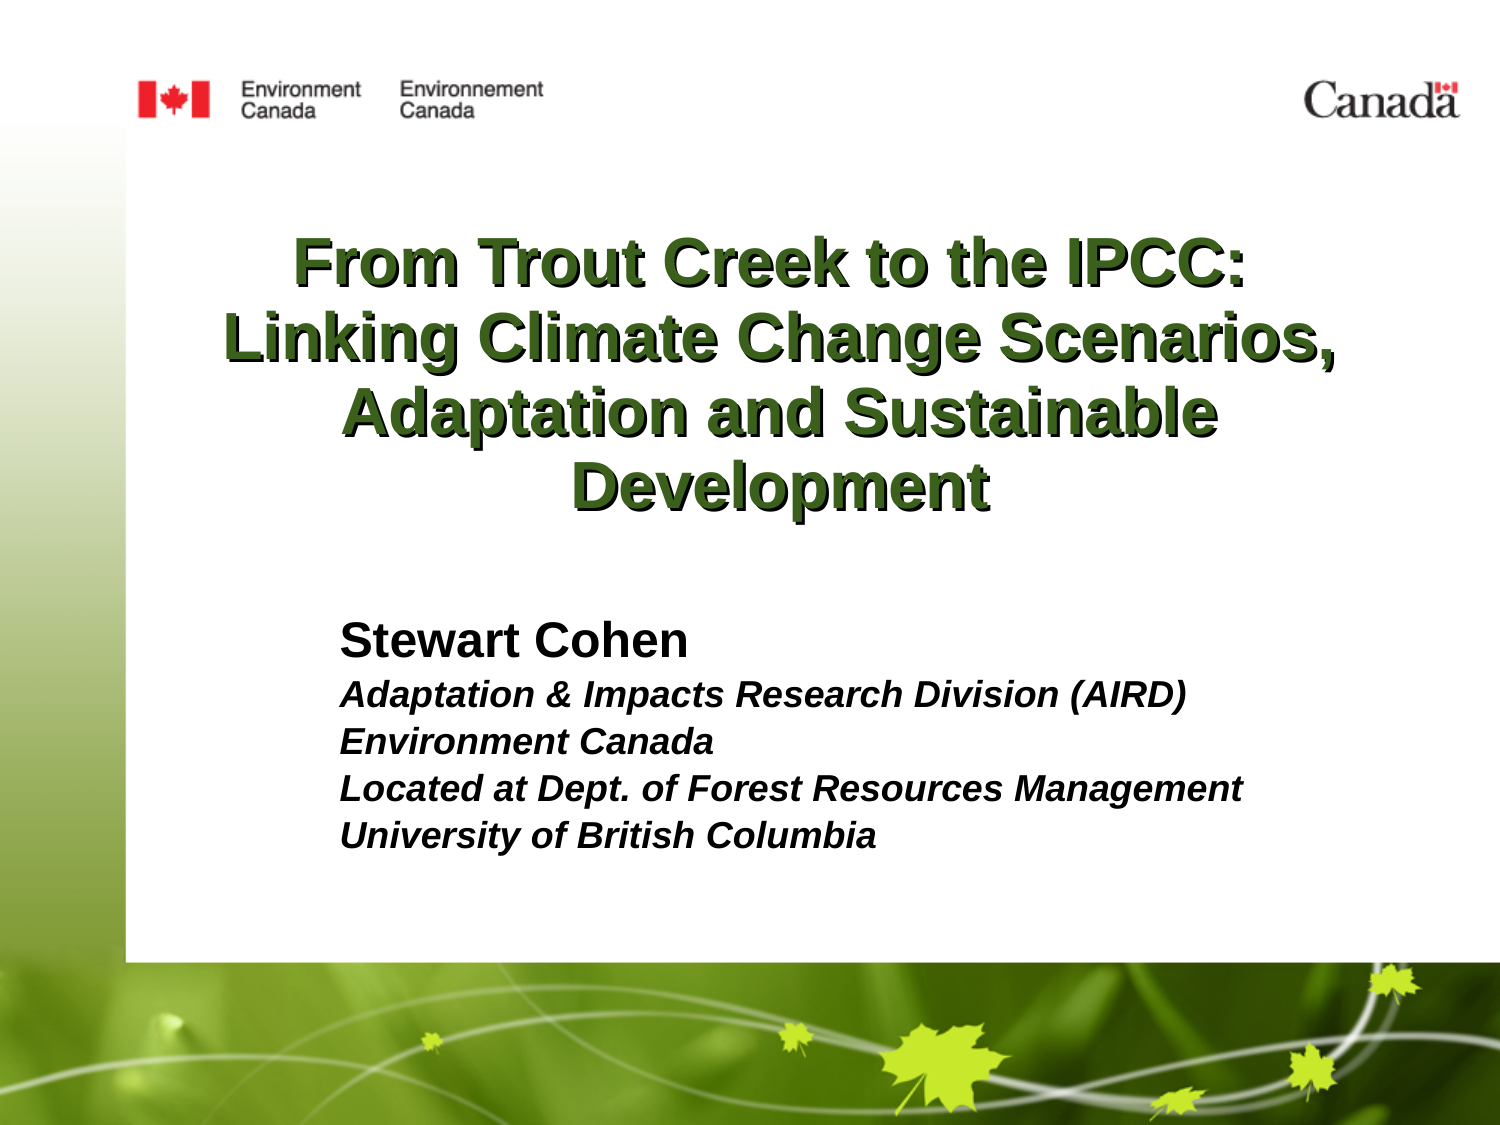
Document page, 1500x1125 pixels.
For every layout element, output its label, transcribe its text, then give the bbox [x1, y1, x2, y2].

subtitle Stewart Cohen Adaptation & Impacts Research Division (AIRD) Environment Canada Located at Dept. of Forest Resources Management University of British Columbia [324, 609, 1365, 882]
picture [0, 0, 1500, 1125]
title From Trout Creek to the IPCC: Linking Climate Change Scenarios, Adaptation and Sustainable Development [206, 196, 1353, 551]
